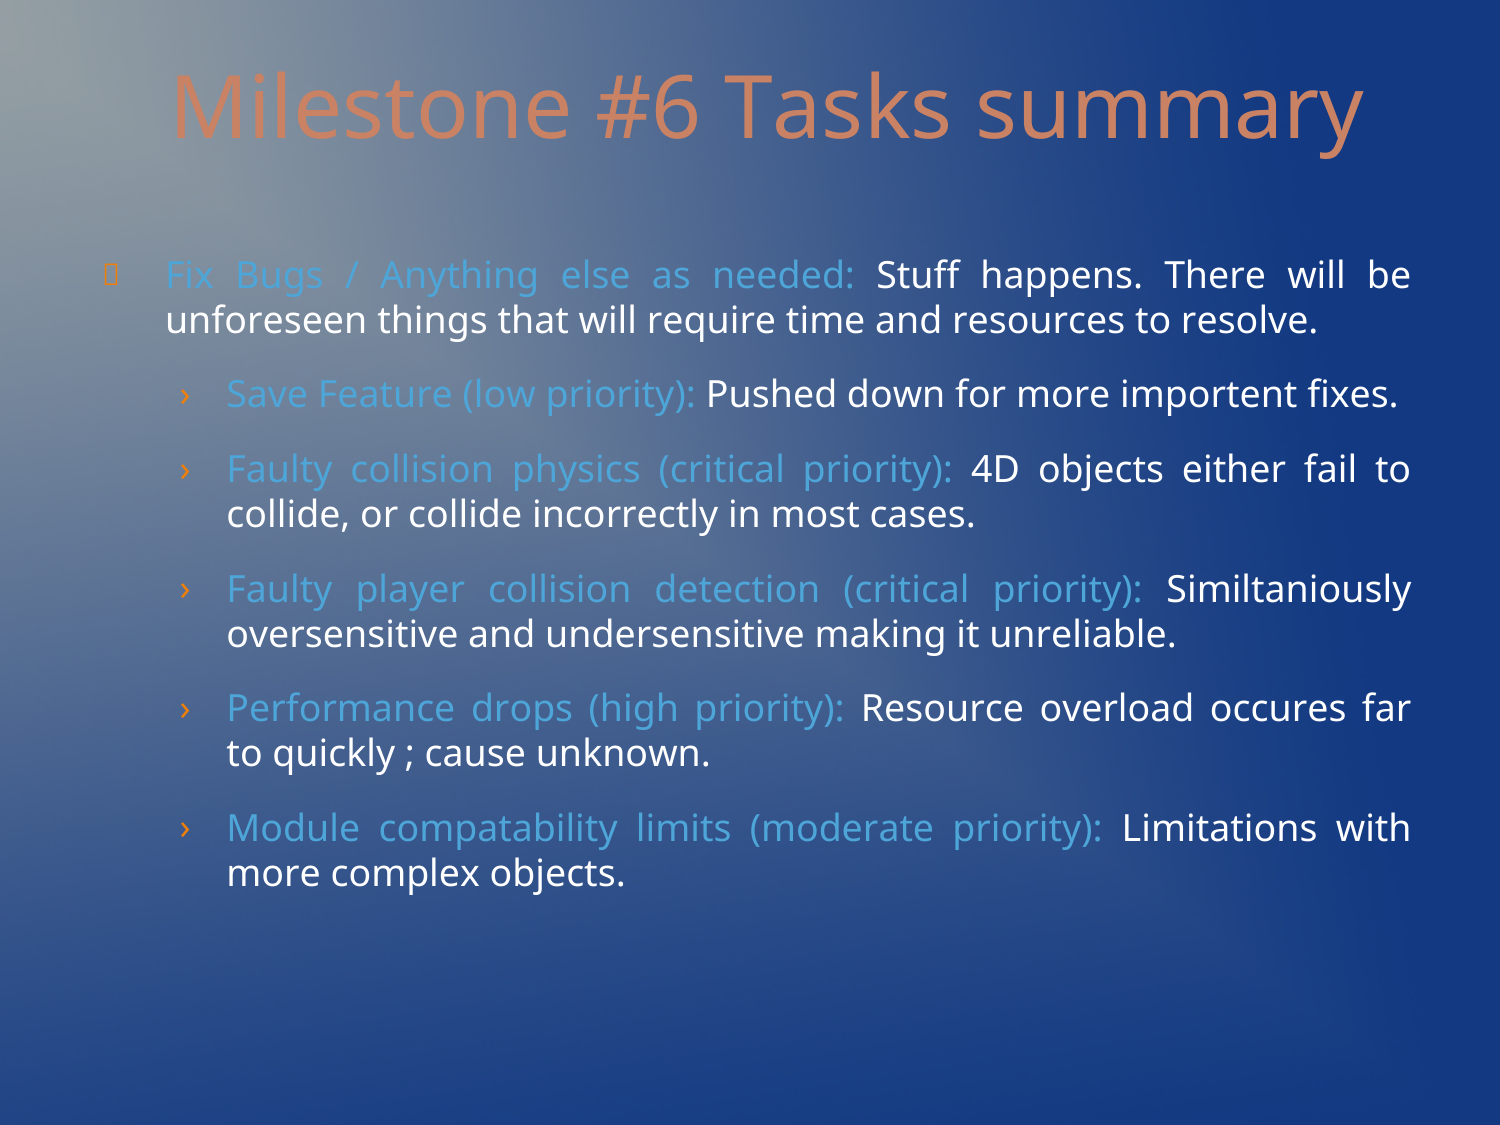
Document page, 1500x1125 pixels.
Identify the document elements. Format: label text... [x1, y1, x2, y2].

title Milestone #6 Tasks summary [75, 43, 1425, 274]
list Fix Bugs / Anything else as needed: Stuff happens. There will be unforeseen things that will require time and resources to resolve. Save Feature (low priority): Pushed down for more importent fixes. Faulty collision physics (critical priority): 4D objects either fail to collide, or collide incorrectly in most cases. Faulty player collision detection (critical priority): Similtaniously oversensitive and undersensitive making it unreliable. Performance drops (high priority): Resource overload occures far to quickly ; cause unknown. Module compatability limits (moderate priority): Limitations with more complex objects. [76, 243, 1427, 994]
picture [0, 0, 1500, 1125]
